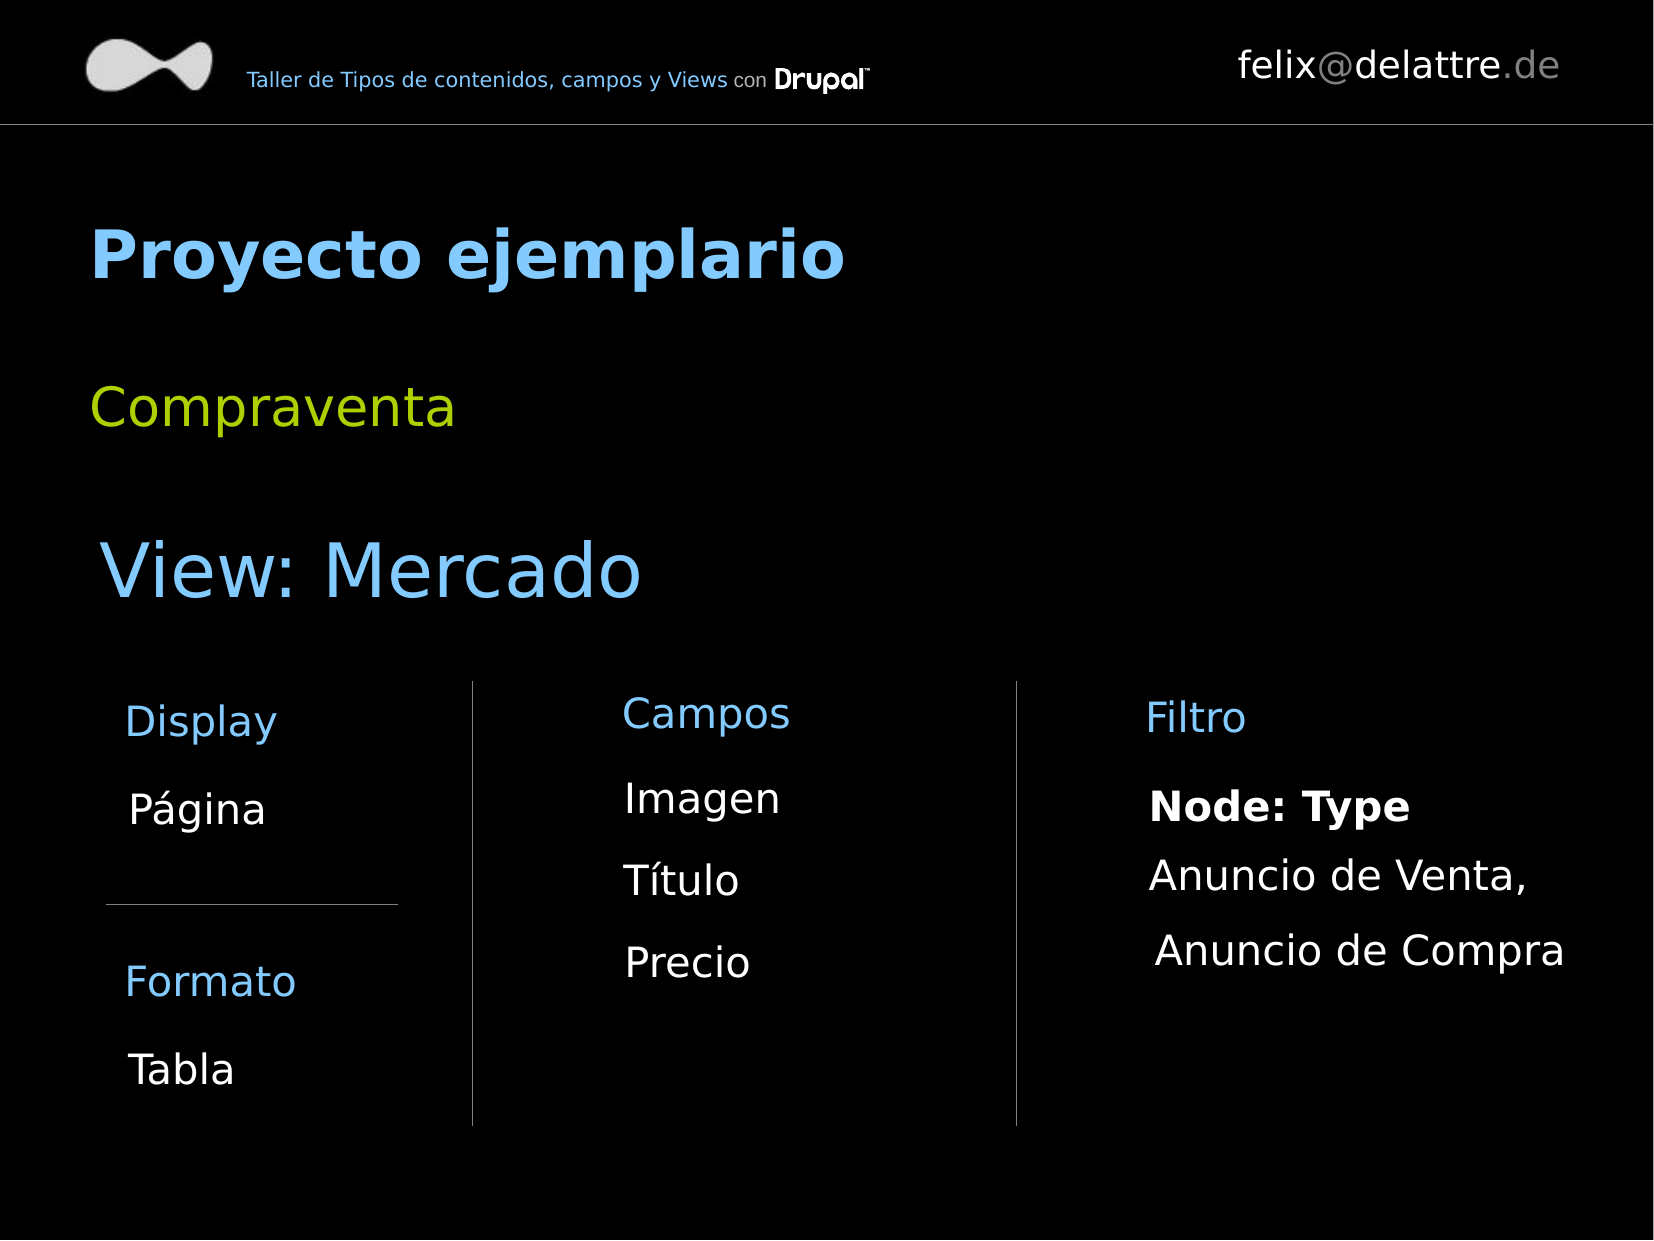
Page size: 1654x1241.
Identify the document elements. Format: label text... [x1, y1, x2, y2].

text_box Compraventa [75, 368, 474, 447]
text_box Precio [609, 931, 766, 995]
text_box Proyecto ejemplario [75, 209, 863, 303]
text_box Página [113, 778, 283, 842]
picture [62, 31, 229, 104]
text_box Anuncio de Venta, [1133, 844, 1543, 908]
text_box View: Mercado [76, 511, 1293, 632]
text_box Tabla [113, 1038, 251, 1102]
text_box Anuncio de Compra [1139, 918, 1581, 983]
text_box Node: Type [1133, 774, 1426, 839]
text_box Campos [598, 673, 830, 756]
text_box Filtro [1121, 677, 1353, 759]
text_box Formato [100, 940, 333, 1023]
text_box Imagen [609, 767, 797, 831]
text_box Display [100, 681, 333, 763]
text_box Título [608, 849, 756, 913]
